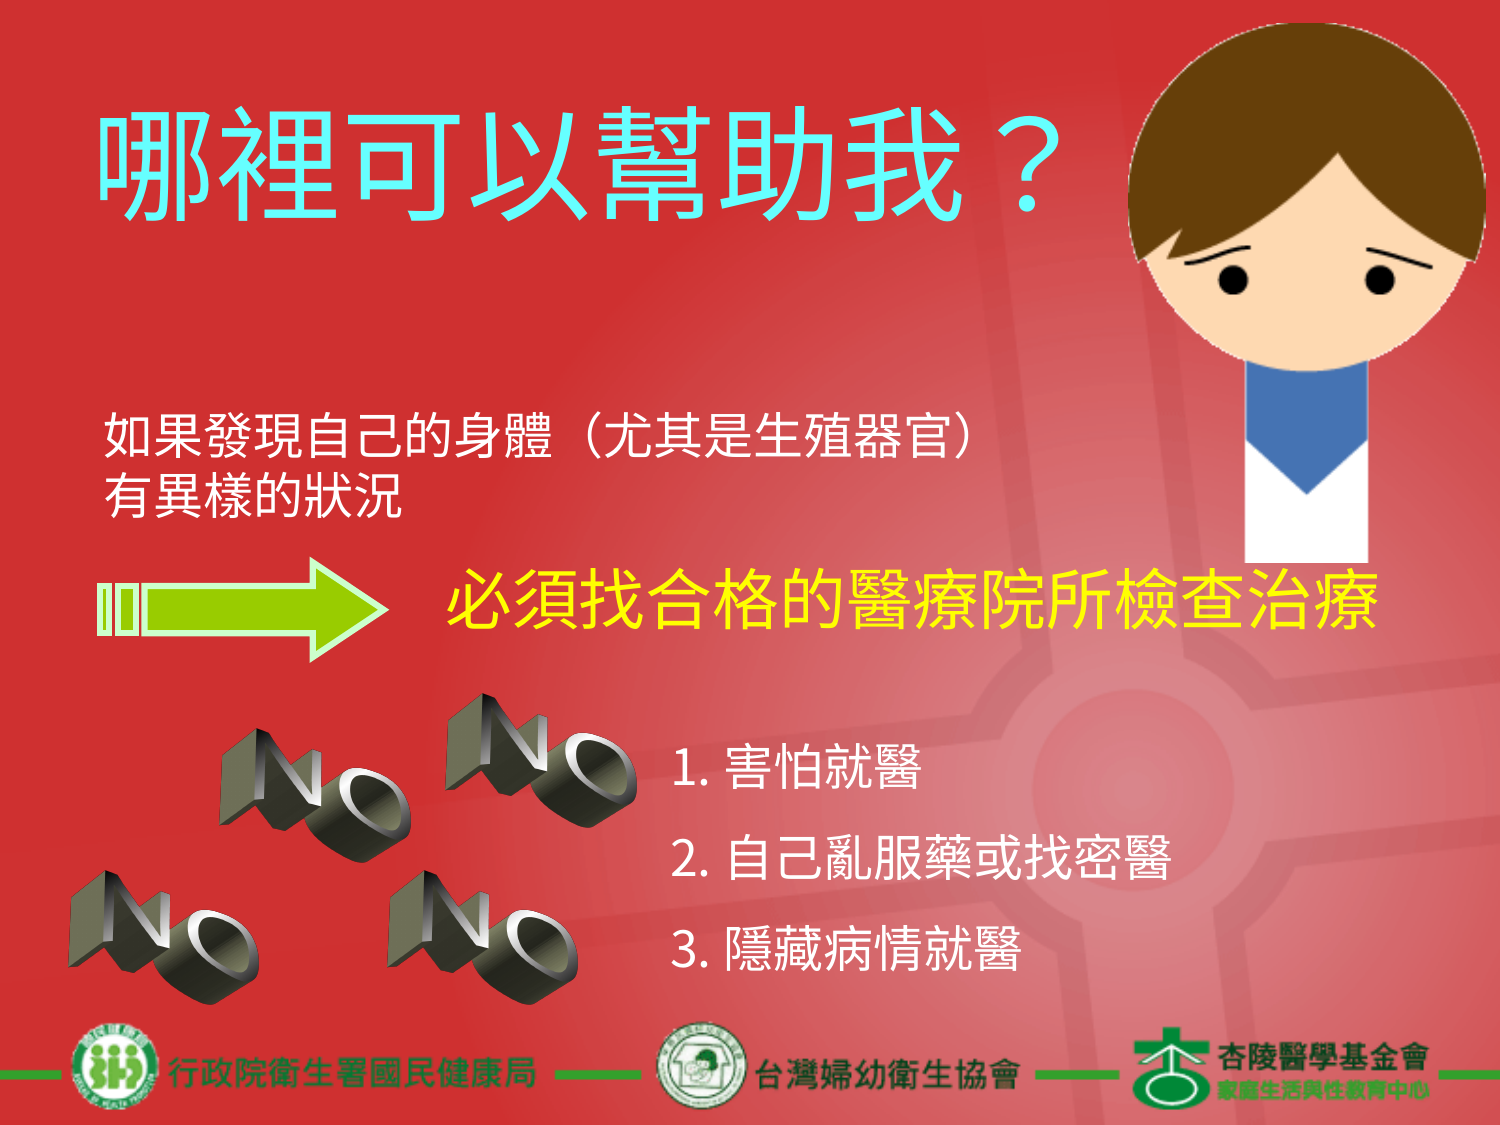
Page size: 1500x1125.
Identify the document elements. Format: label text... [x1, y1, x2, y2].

text_box 1.害怕就醫 2.自己亂服藥或找密醫 3.隱藏病情就醫 [655, 727, 1258, 986]
text_box [144, 562, 384, 658]
picture [0, 0, 1500, 1125]
text_box [100, 586, 109, 633]
text_box 必須找合格的醫療院所檢查治療 [430, 550, 1412, 647]
text_box [118, 586, 136, 633]
text_box 如果發現自己的身體（尤其是生殖器官）有異樣的狀況 [88, 397, 1064, 533]
text_box 哪裡可以幫助我？ [76, 78, 1107, 244]
